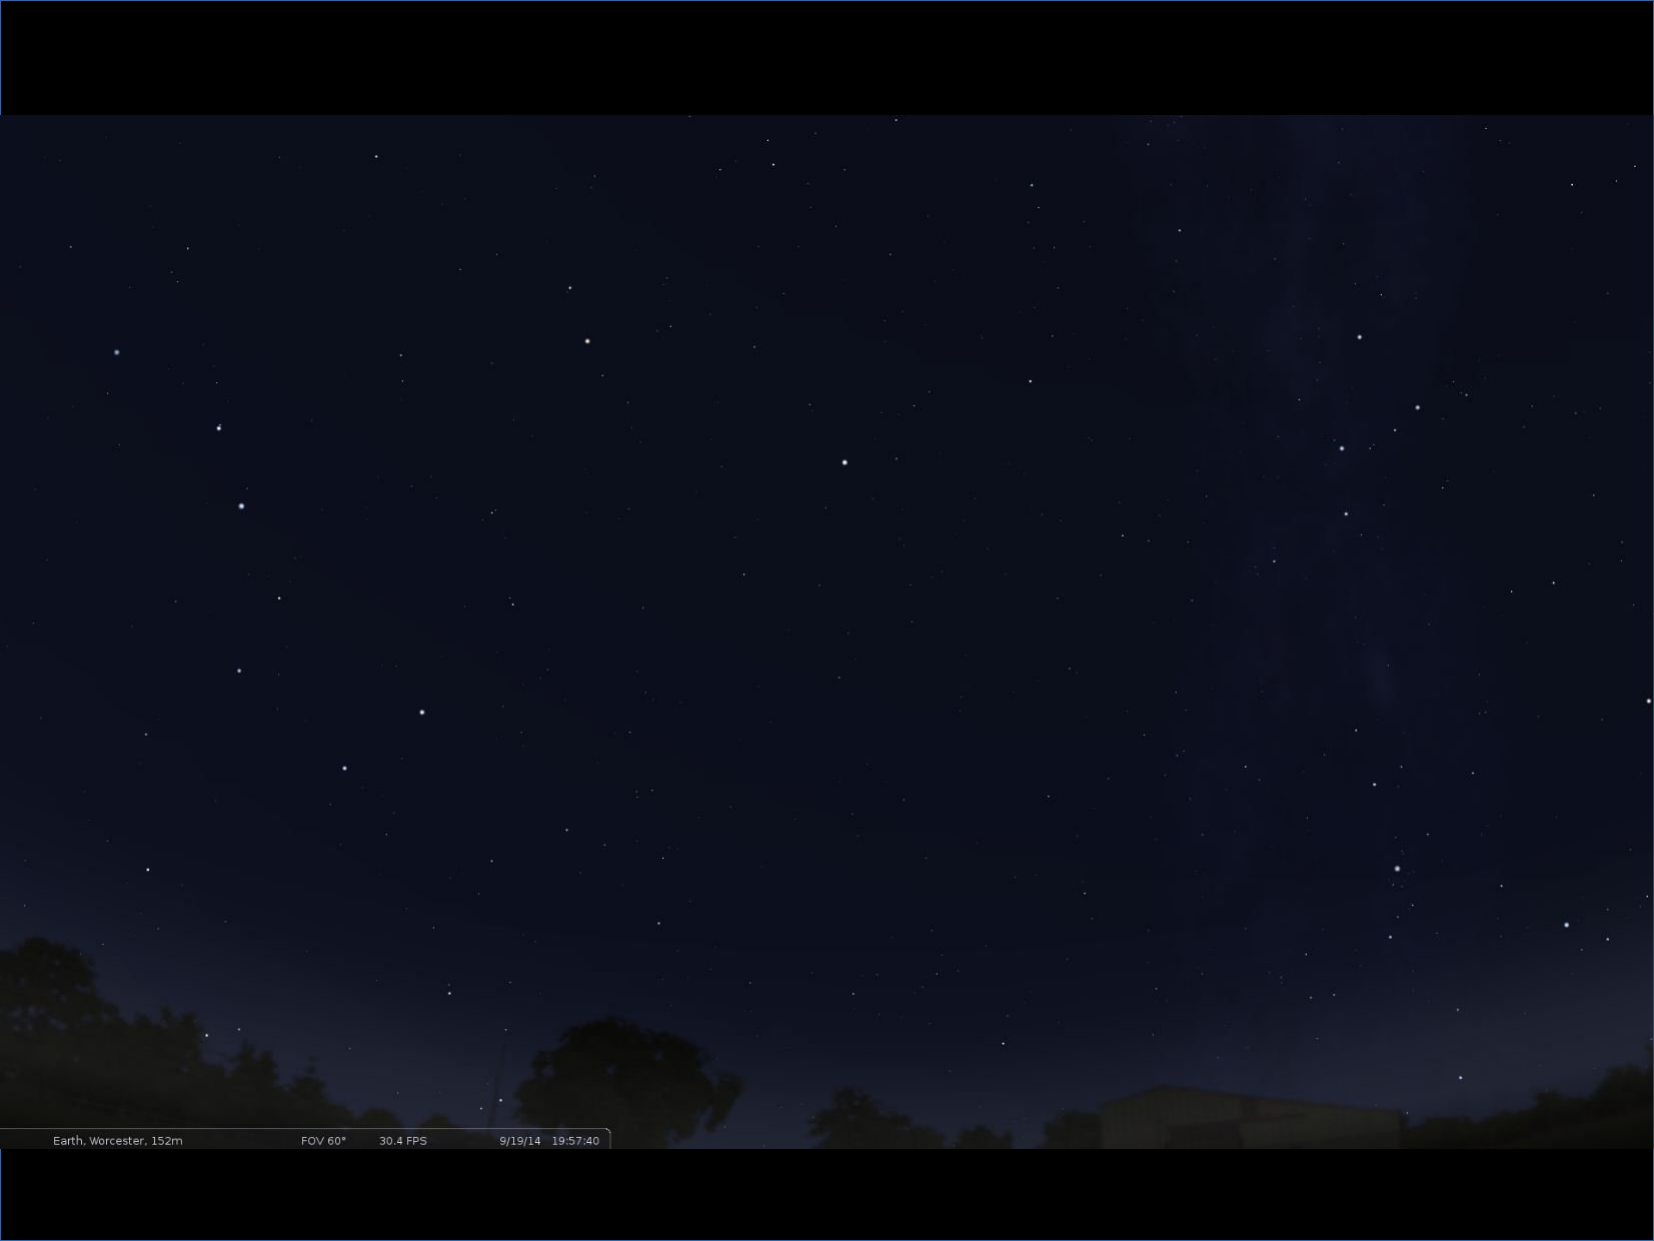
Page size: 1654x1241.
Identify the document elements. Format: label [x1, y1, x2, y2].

picture [0, 115, 1654, 1149]
text_box [0, 1149, 1654, 1241]
text_box [0, 0, 1654, 115]
